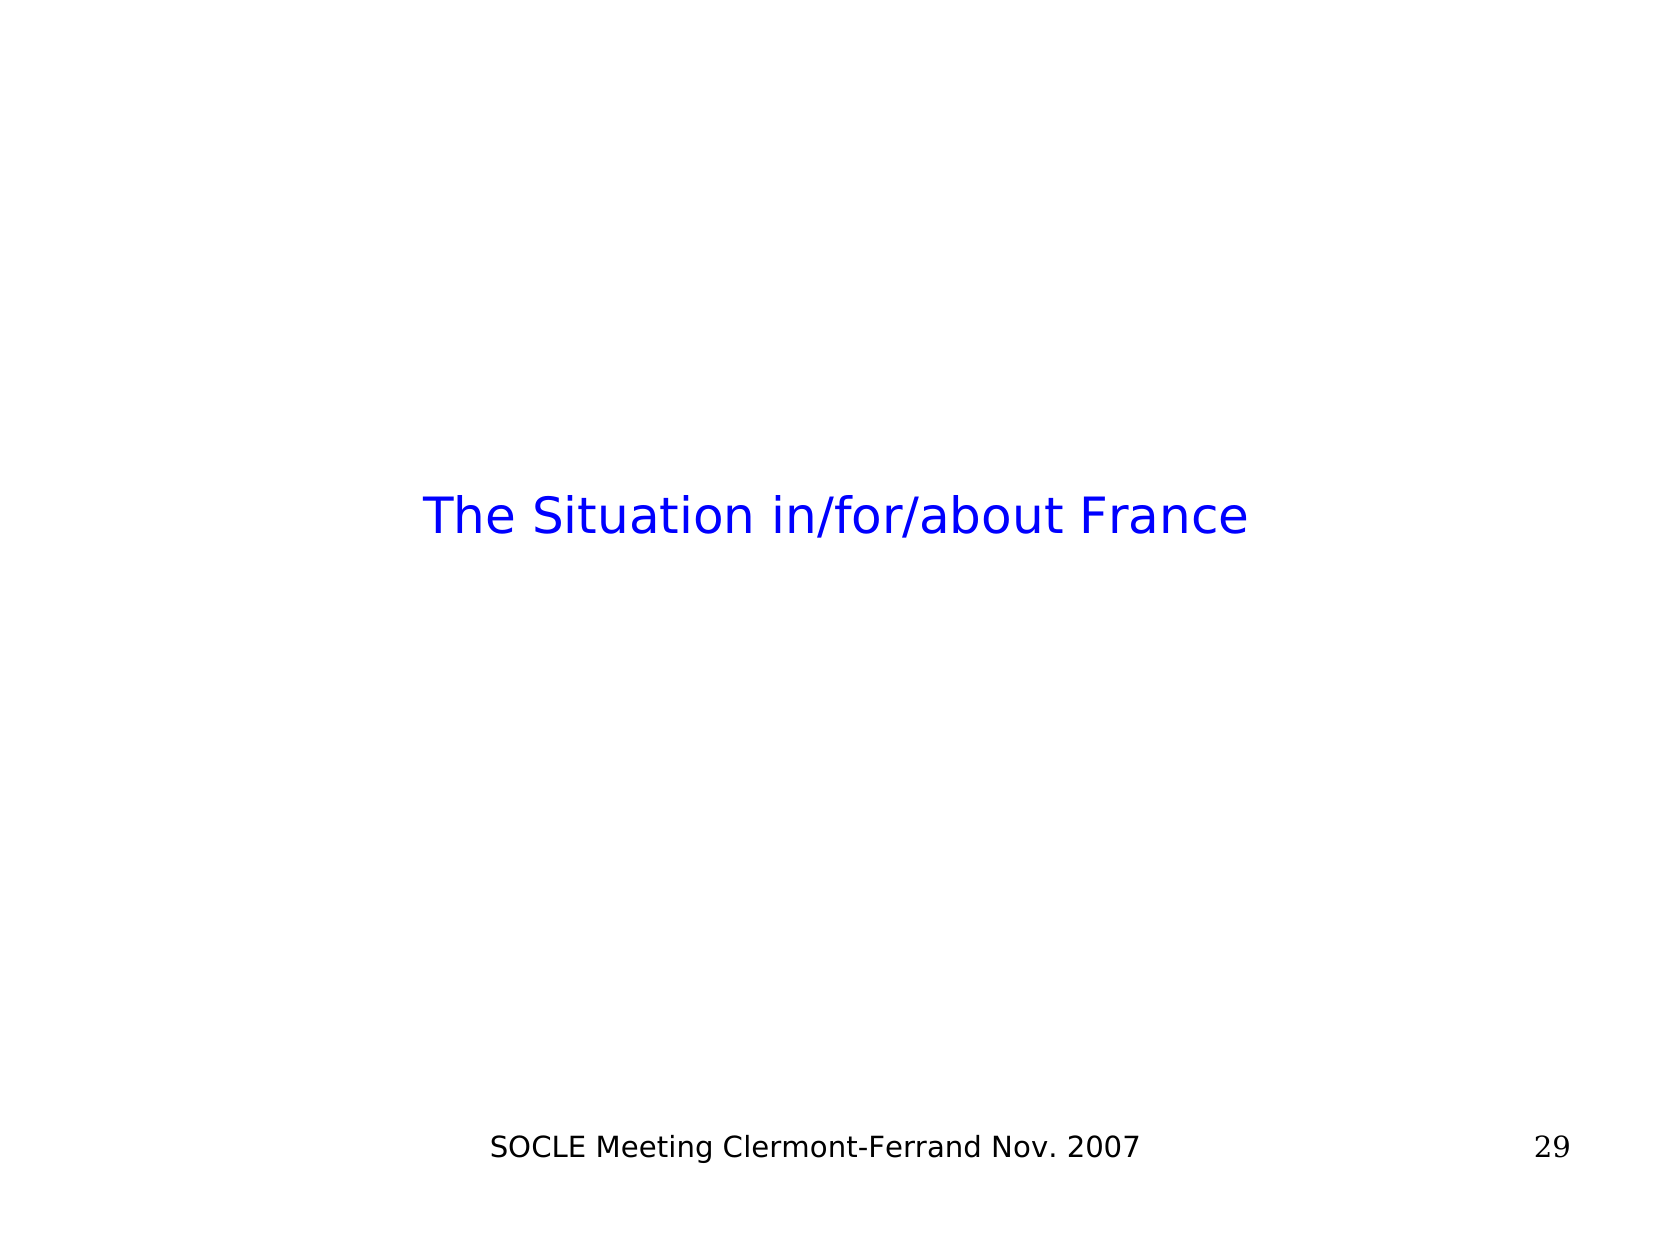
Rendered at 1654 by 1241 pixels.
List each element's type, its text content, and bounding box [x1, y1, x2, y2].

text_box The Situation in/for/about France [408, 479, 1247, 553]
